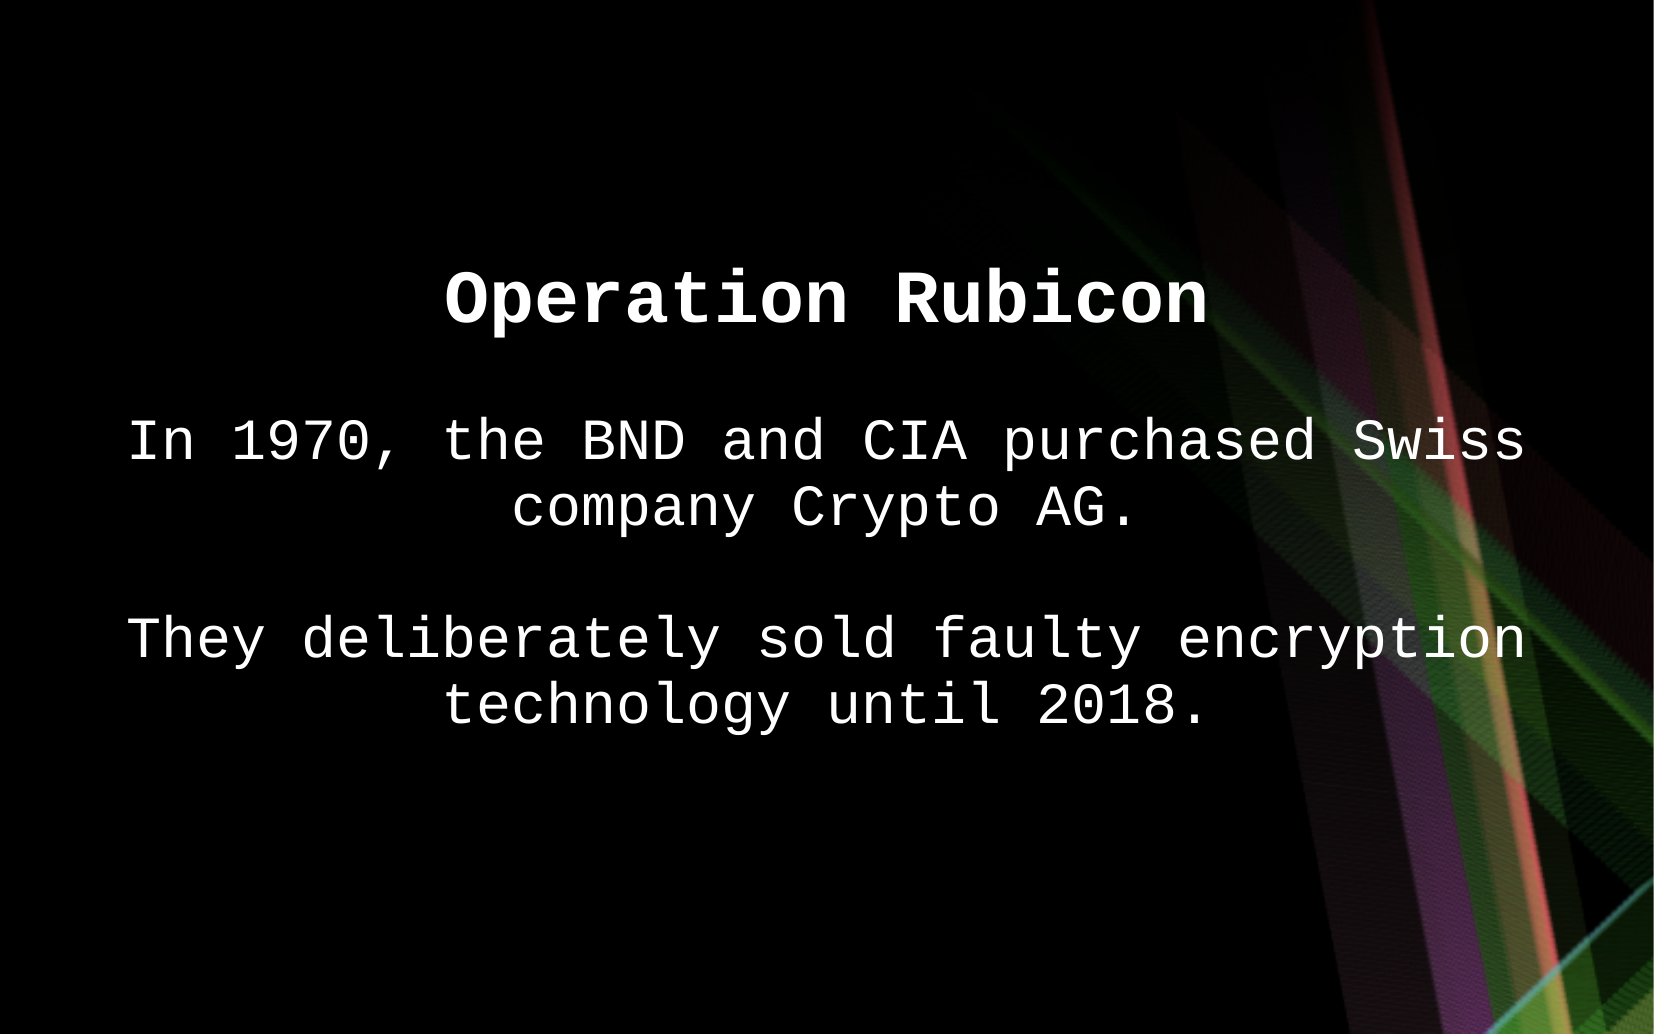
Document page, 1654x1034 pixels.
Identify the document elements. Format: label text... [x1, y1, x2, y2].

subtitle Operation Rubicon In 1970, the BND and CIA purchased Swiss company Crypto AG. They deliberately sold faulty encryption technology until 2018. [82, 100, 1571, 901]
picture [0, 0, 1654, 1034]
